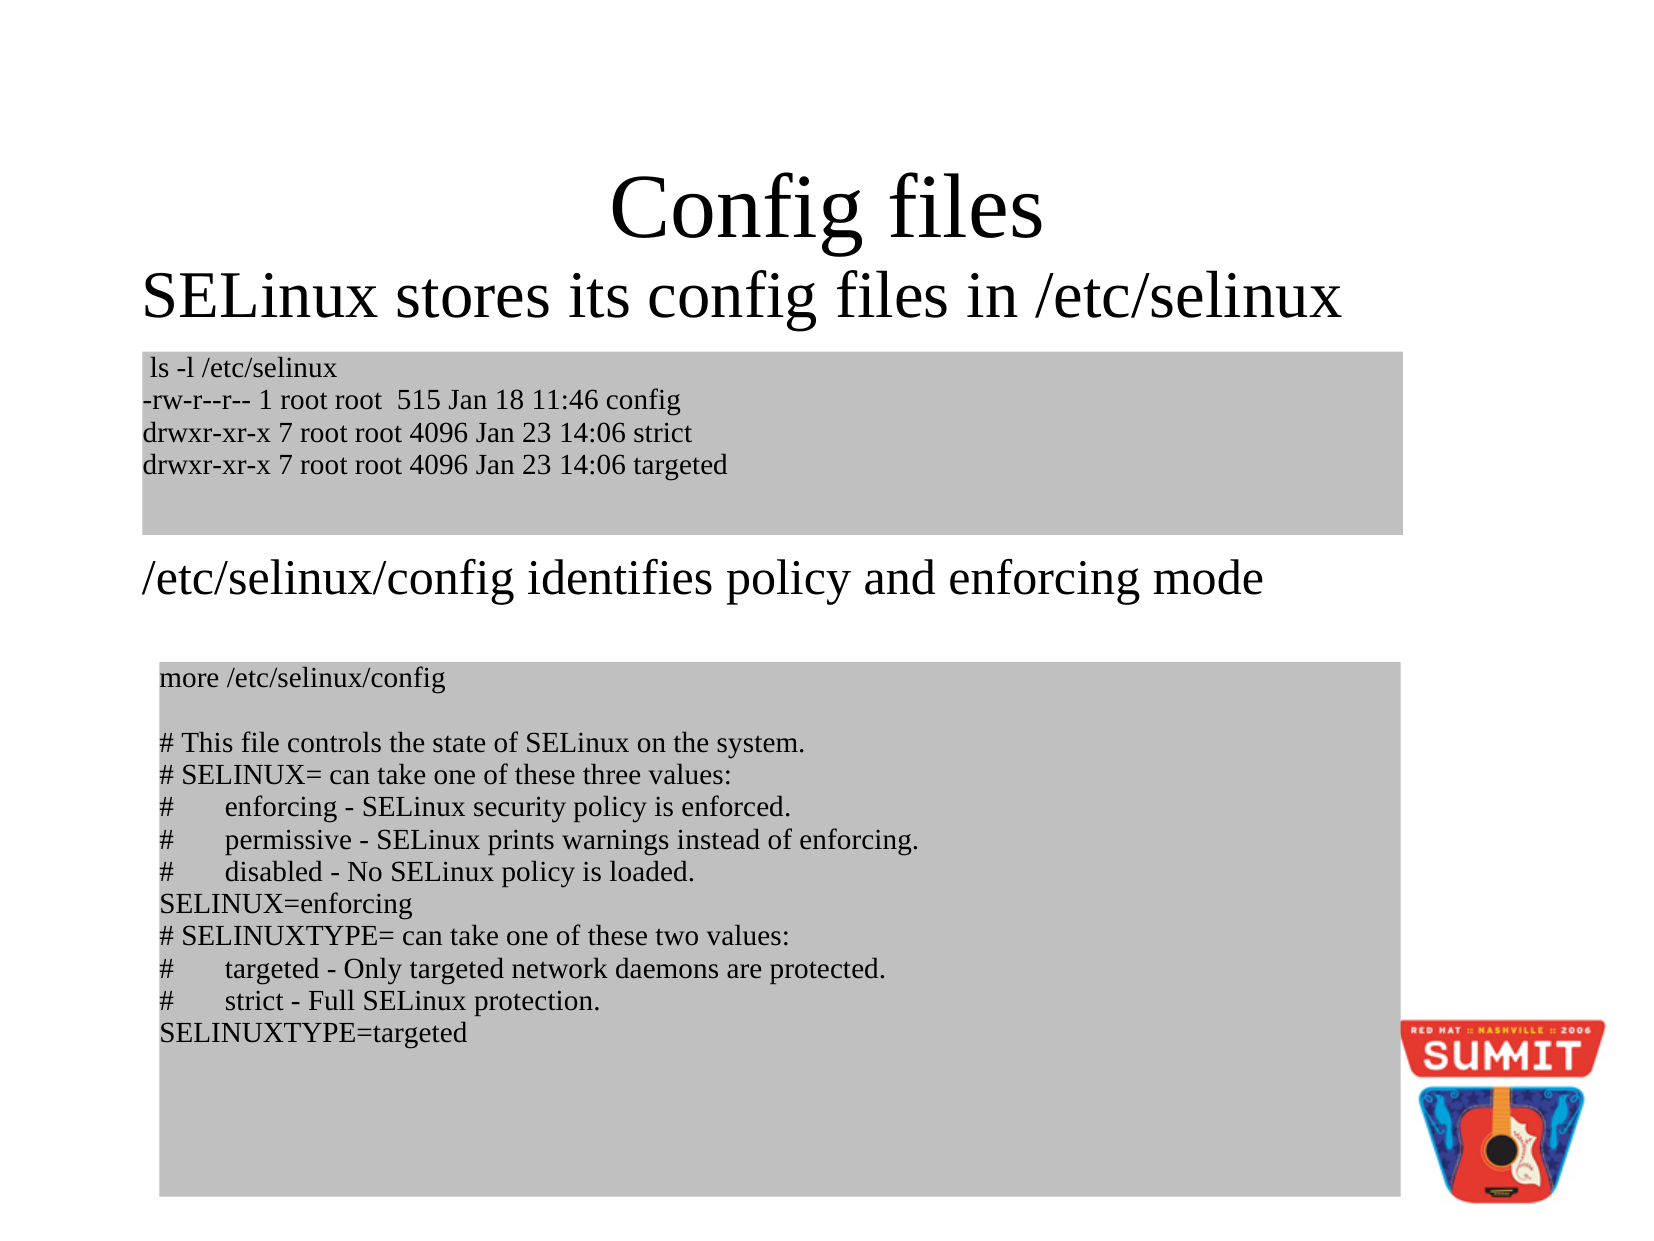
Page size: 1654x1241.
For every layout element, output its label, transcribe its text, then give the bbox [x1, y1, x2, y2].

list SELinux stores its config files in /etc/selinux /etc/selinux/config identifies policy and enforcing mode [124, 257, 1537, 1039]
title Config files [121, 155, 1534, 258]
text_box more /etc/selinux/config # This file controls the state of SELinux on the system. # SELINUX= can take one of these three values: # enforcing - SELinux security policy is enforced. # permissive - SELinux prints warnings instead of enforcing. # disabled - No SELinux policy is loaded. SELINUX=enforcing # SELINUXTYPE= can take one of these two values: # targeted - Only targeted network daemons are protected. # strict - Full SELinux protection. SELINUXTYPE=targeted [159, 661, 1401, 1197]
text_box ls -l /etc/selinux -rw-r--r-- 1 root root 515 Jan 18 11:46 config drwxr-xr-x 7 root root 4096 Jan 23 14:06 strict drwxr-xr-x 7 root root 4096 Jan 23 14:06 targeted [142, 351, 1403, 535]
picture [1392, 1011, 1611, 1211]
